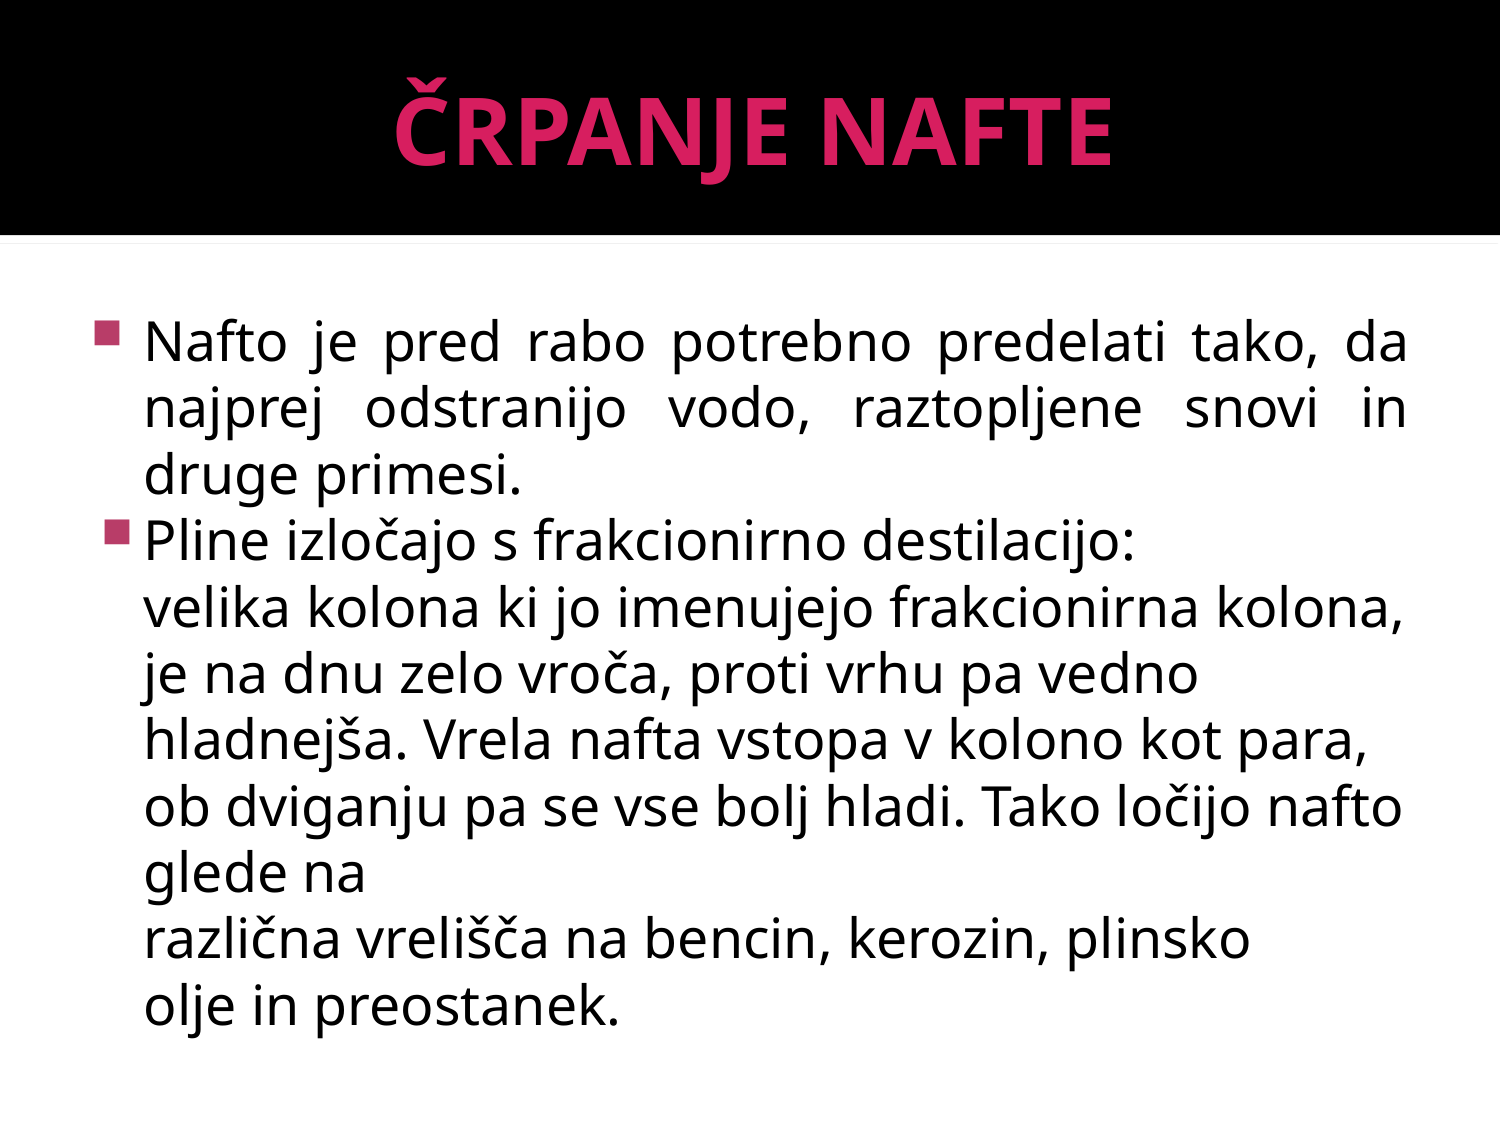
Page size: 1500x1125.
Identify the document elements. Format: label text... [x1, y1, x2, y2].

list Nafto je pred rabo potrebno predelati tako, da najprej odstranijo vodo, raztopljene snovi in druge primesi. Pline izločajo s frakcionirno destilacijo: velika kolona ki jo imenujejo frakcionirna kolona, je na dnu zelo vroča, proti vrhu pa vedno hladnejša. Vrela nafta vstopa v kolono kot para, ob dviganju pa se vse bolj hladi. Tako ločijo nafto glede na različna vrelišča na bencin, kerozin, plinsko olje in preostanek. [75, 291, 1425, 1050]
title ČRPANJE NAFTE [75, 25, 1425, 231]
